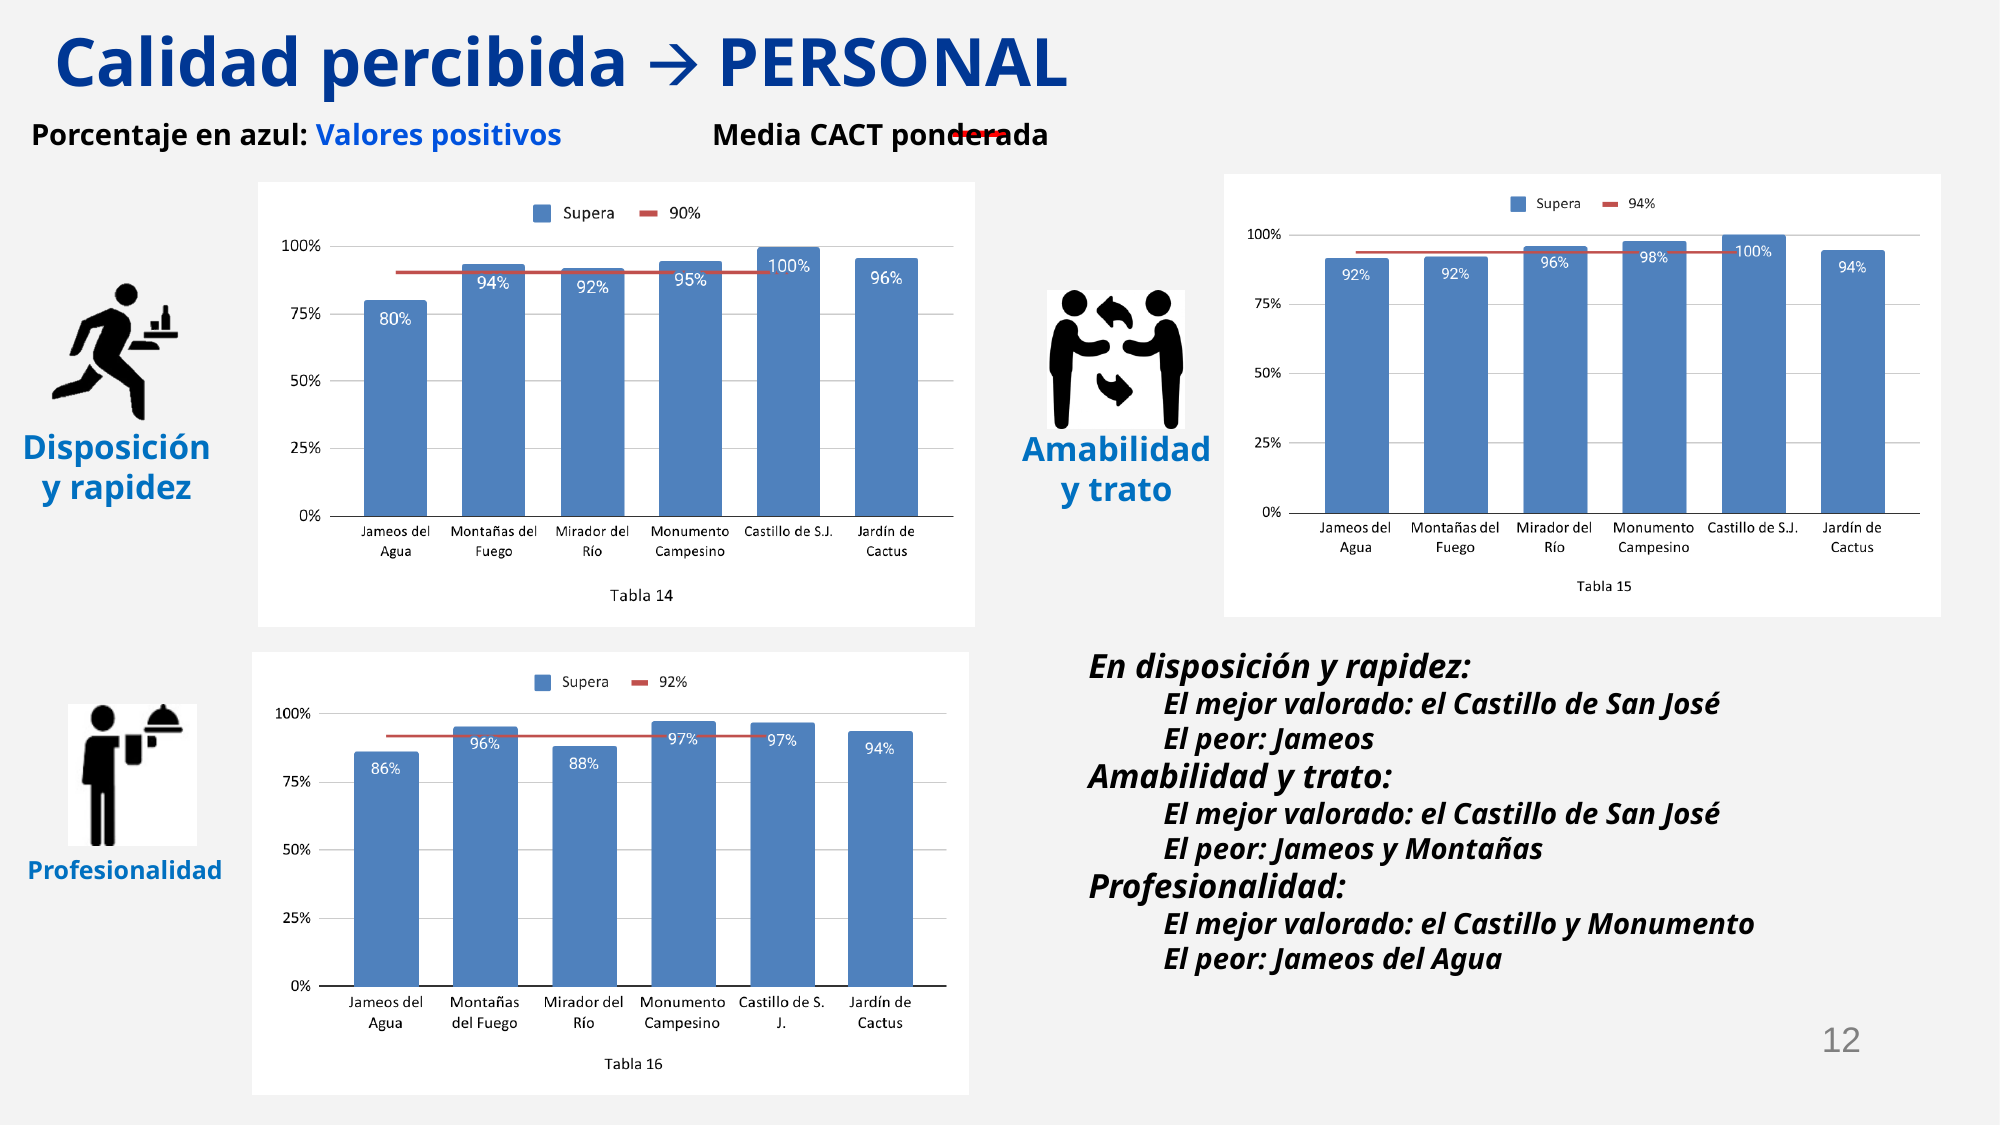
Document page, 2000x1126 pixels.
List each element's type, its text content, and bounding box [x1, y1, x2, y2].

text_box En disposición y rapidez: El mejor valorado: el Castillo de San José El peor: Jameos Amabilidad y trato: El mejor valorado: el Castillo de San José El peor: Jameos y Montañas Profesionalidad: El mejor valorado: el Castillo y Monumento El peor: Jameos del Agua [1073, 638, 1880, 734]
text_box Porcentaje en azul: Valores positivos Media CACT ponderada [16, 109, 1984, 158]
picture [68, 704, 197, 846]
text_box Profesionalidad [0, 846, 252, 892]
text_box Amabilidad y trato [999, 420, 1224, 517]
picture [252, 652, 969, 1095]
picture [1047, 290, 1185, 429]
text_box Calidad percibida 🡪 PERSONAL [54, 0, 1225, 109]
slide_number 1 [1412, 1008, 1880, 1069]
text_box Disposición y rapidez [0, 418, 234, 515]
picture [1224, 174, 1941, 617]
picture [258, 182, 975, 627]
picture [43, 279, 185, 424]
